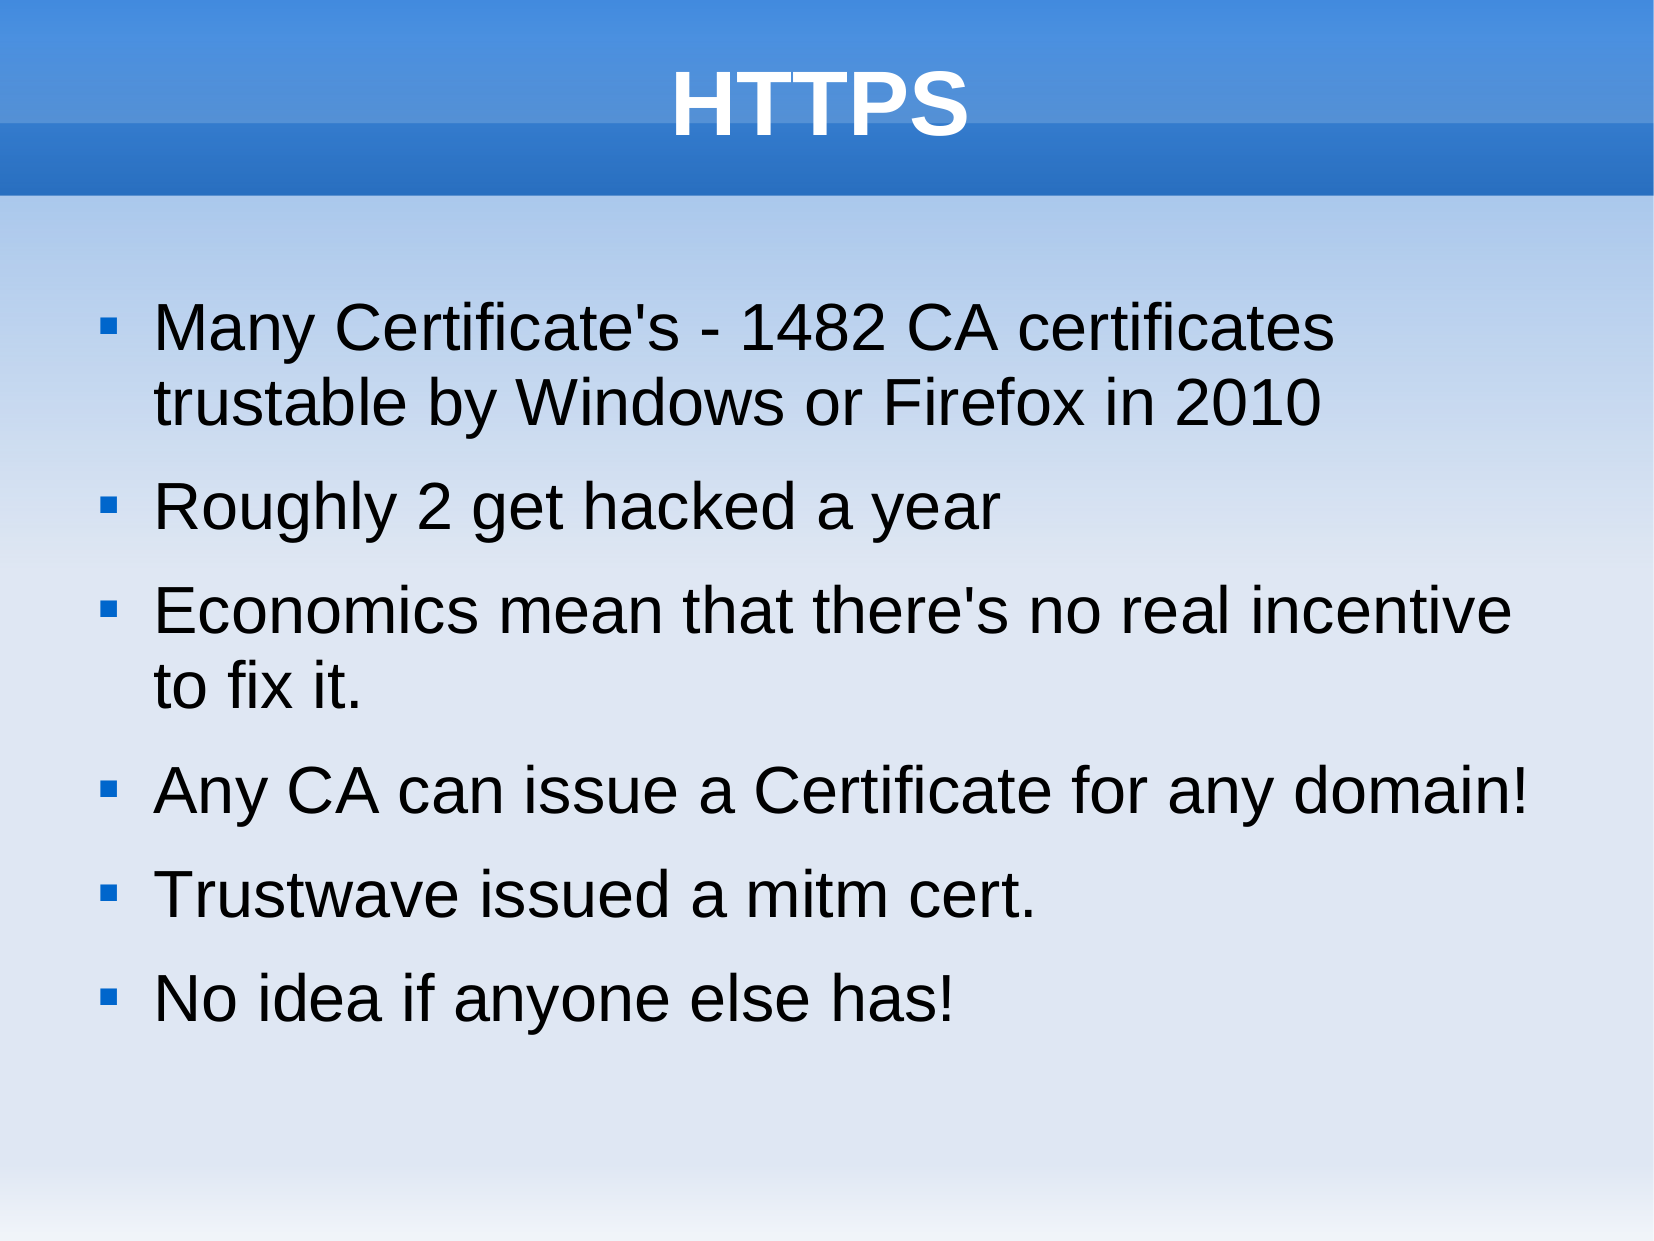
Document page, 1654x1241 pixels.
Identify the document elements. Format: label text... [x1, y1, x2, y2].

title HTTPS [76, 7, 1565, 200]
picture [0, 0, 1654, 1241]
list Many Certificate's - 1482 CA certificates trustable by Windows or Firefox in 2010 Roughly 2 get hacked a year Economics mean that there's no real incentive to fix it. Any CA can issue a Certificate for any domain! Trustwave issued a mitm cert. No idea if anyone else has! [82, 290, 1571, 1094]
